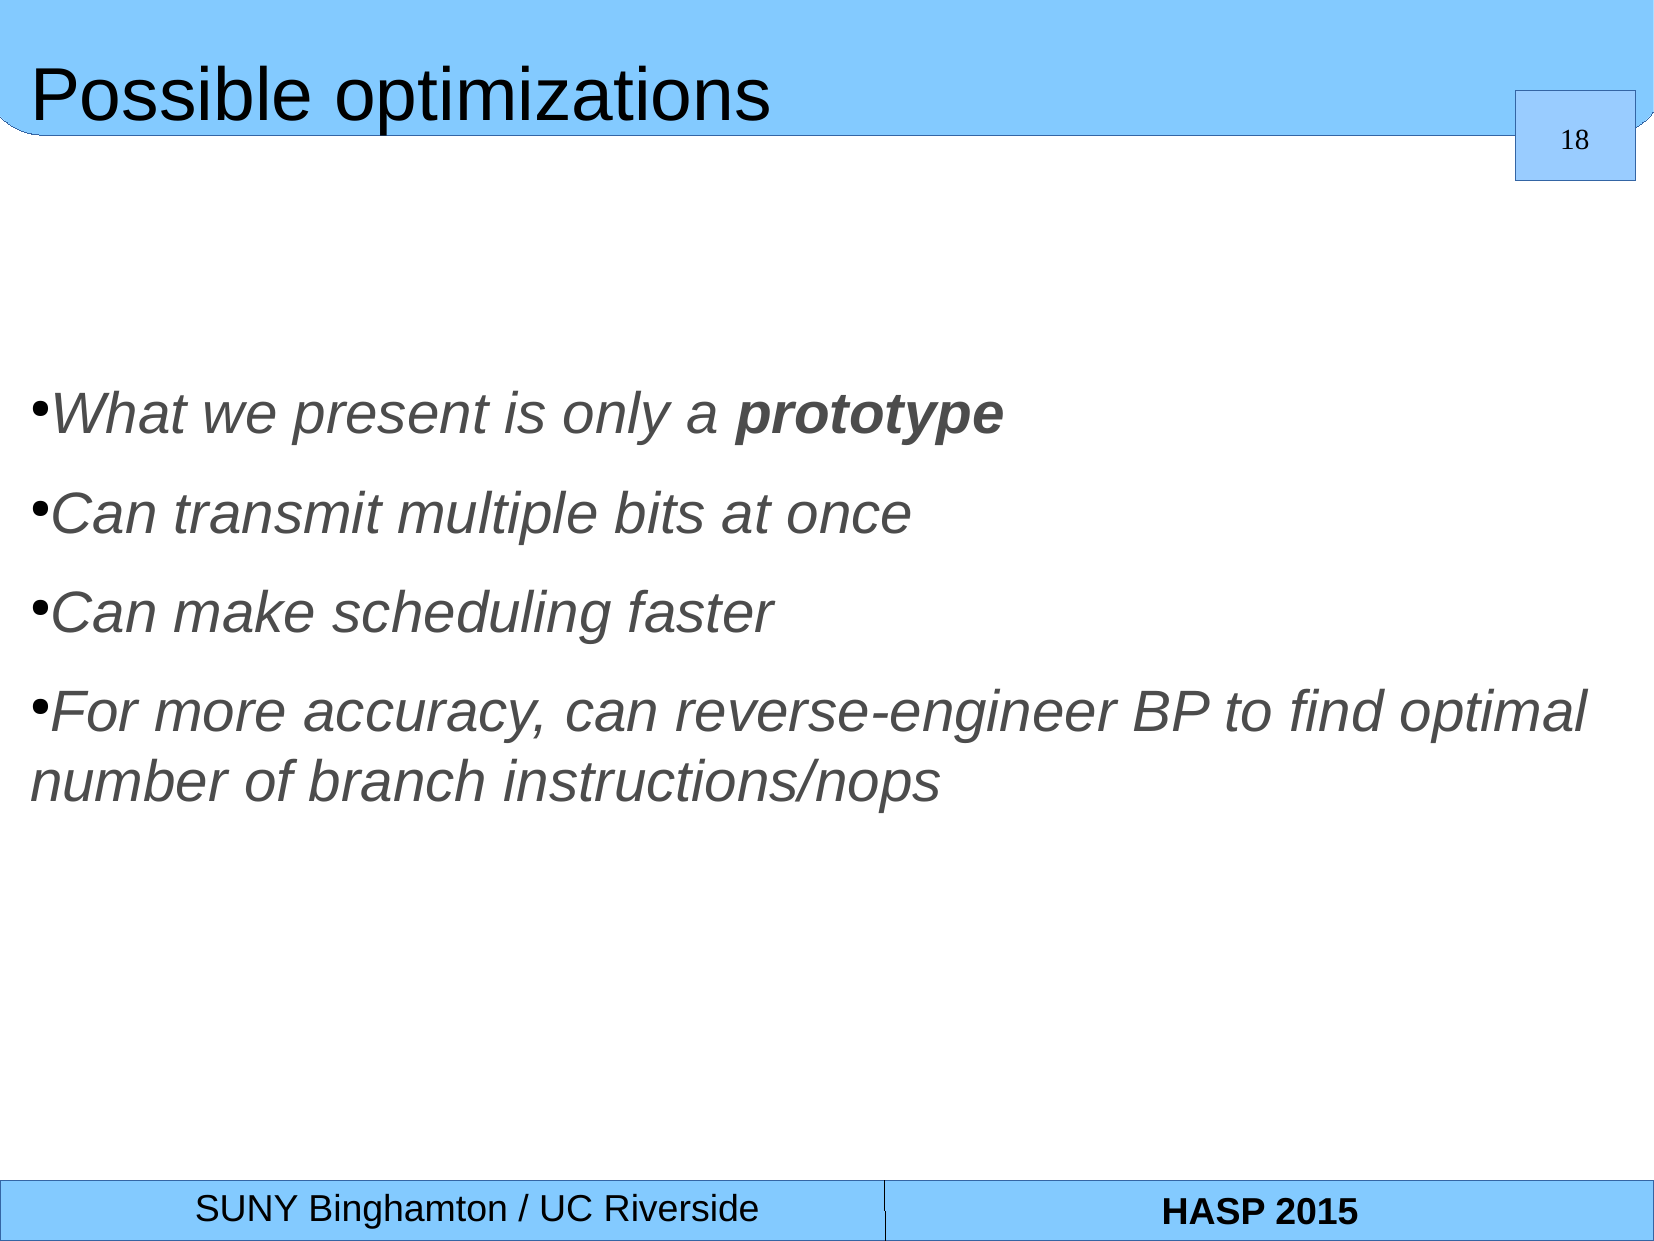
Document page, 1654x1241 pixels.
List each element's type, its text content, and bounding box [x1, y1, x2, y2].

title Possible optimizations [30, 45, 1636, 131]
list What we present is only a prototype Can transmit multiple bits at once Can make scheduling faster For more accuracy, can reverse-engineer BP to find optimal number of branch instructions/nops [30, 375, 1636, 1096]
text_box [1515, 131, 1636, 166]
